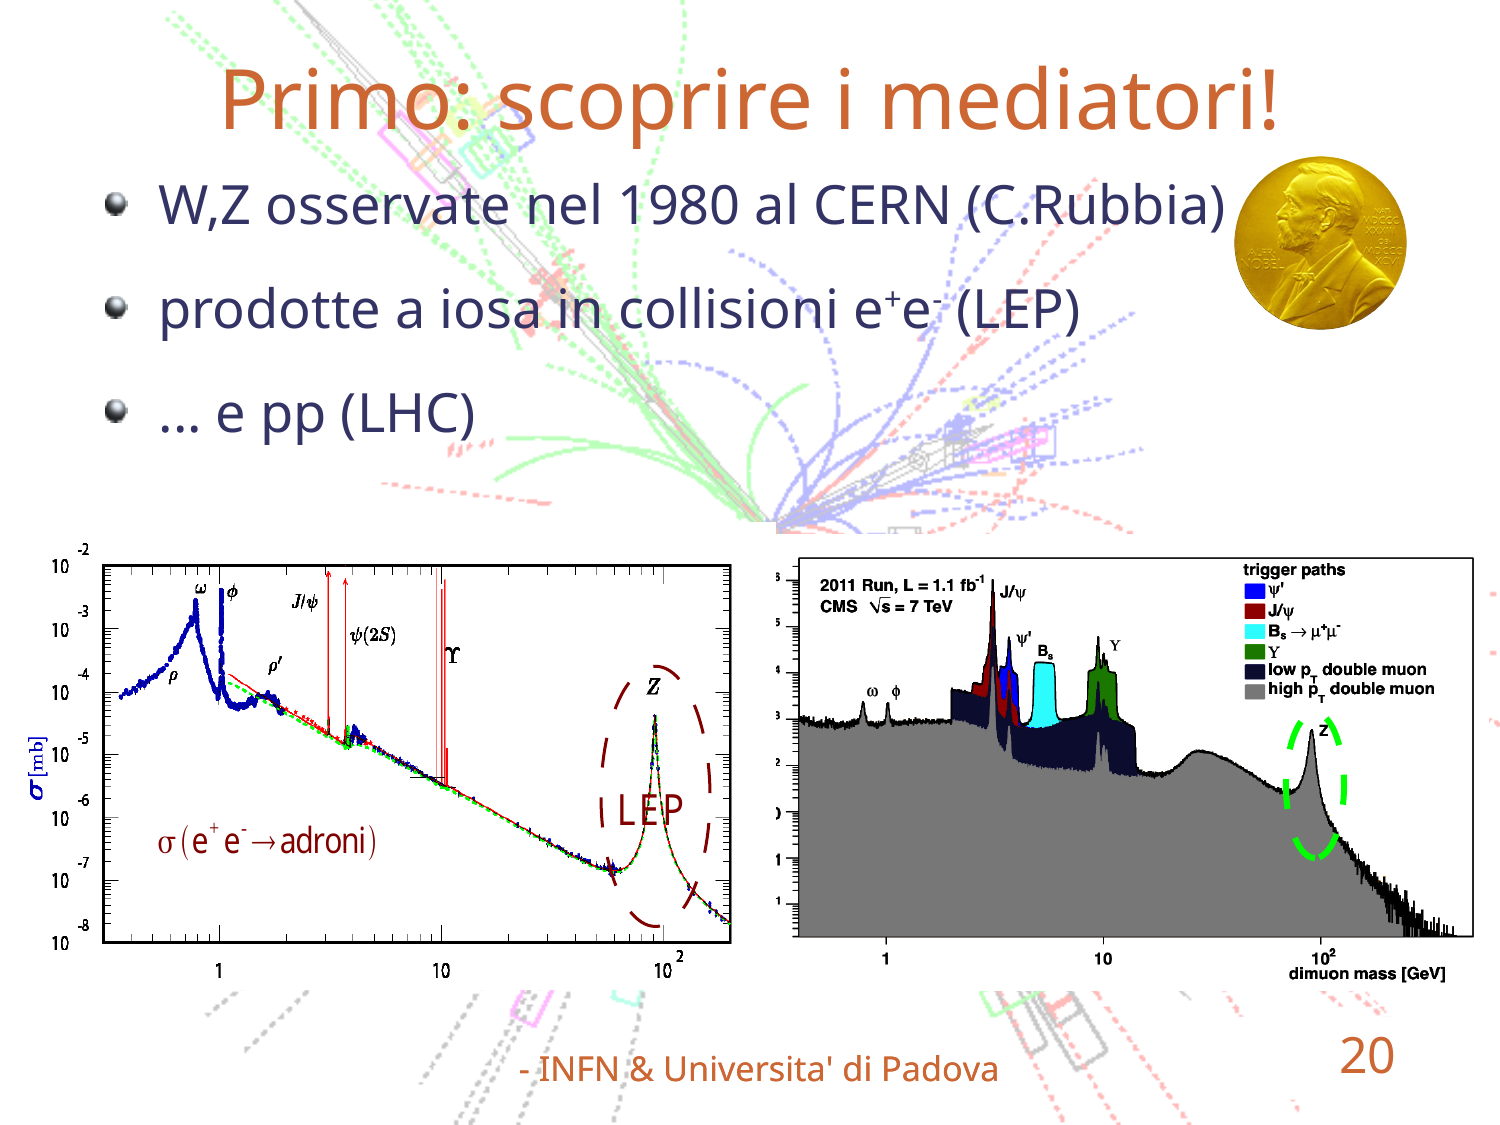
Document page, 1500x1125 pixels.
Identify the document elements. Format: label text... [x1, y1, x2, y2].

chart [152, 816, 382, 876]
picture [0, 0, 1500, 1125]
chart [612, 784, 692, 852]
list W,Z osservate nel 1980 al CERN (C.Rubbia) prodotte a iosa in collisioni e+e- (LEP) ... e pp (LHC) [87, 167, 1449, 534]
title Primo: scoprire i mediatori! [37, 34, 1463, 160]
